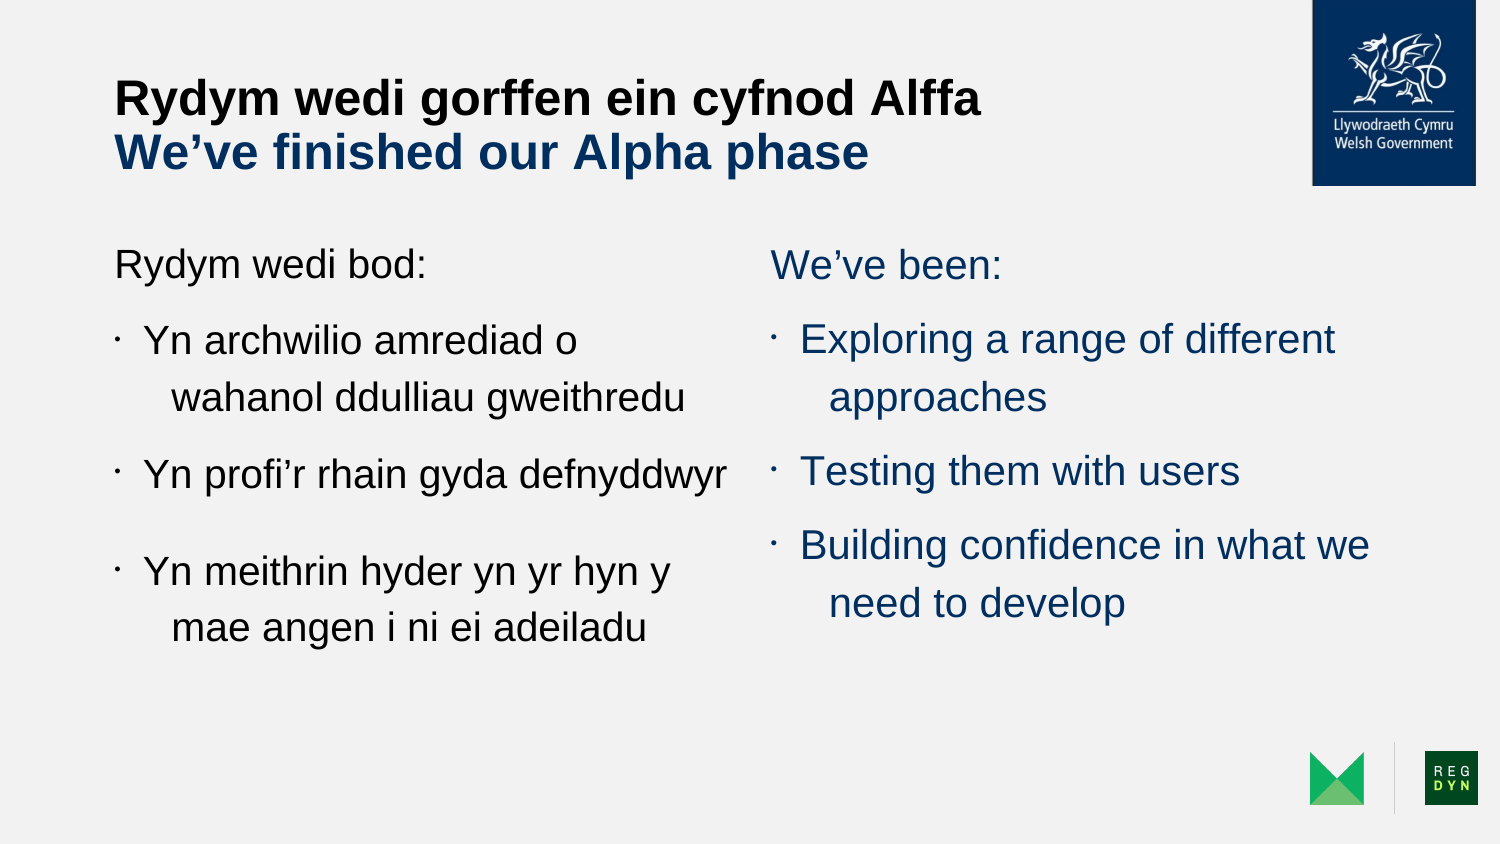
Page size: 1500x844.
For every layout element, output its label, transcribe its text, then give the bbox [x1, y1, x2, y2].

title Rydym wedi gorffen ein cyfnod Alffa We’ve finished our Alpha phase [103, 44, 1397, 209]
picture [1310, 760, 1364, 805]
picture [1425, 751, 1478, 805]
list We’ve been: Exploring a range of different approaches Testing them with users Building confidence in what we need to develop [759, 224, 1397, 760]
list Rydym wedi bod: Yn archwilio amrediad o wahanol ddulliau gweithredu Yn profi’r rhain gyda defnyddwyr Yn meithrin hyder yn yr hyn y mae angen i ni ei adeiladu [103, 224, 741, 760]
